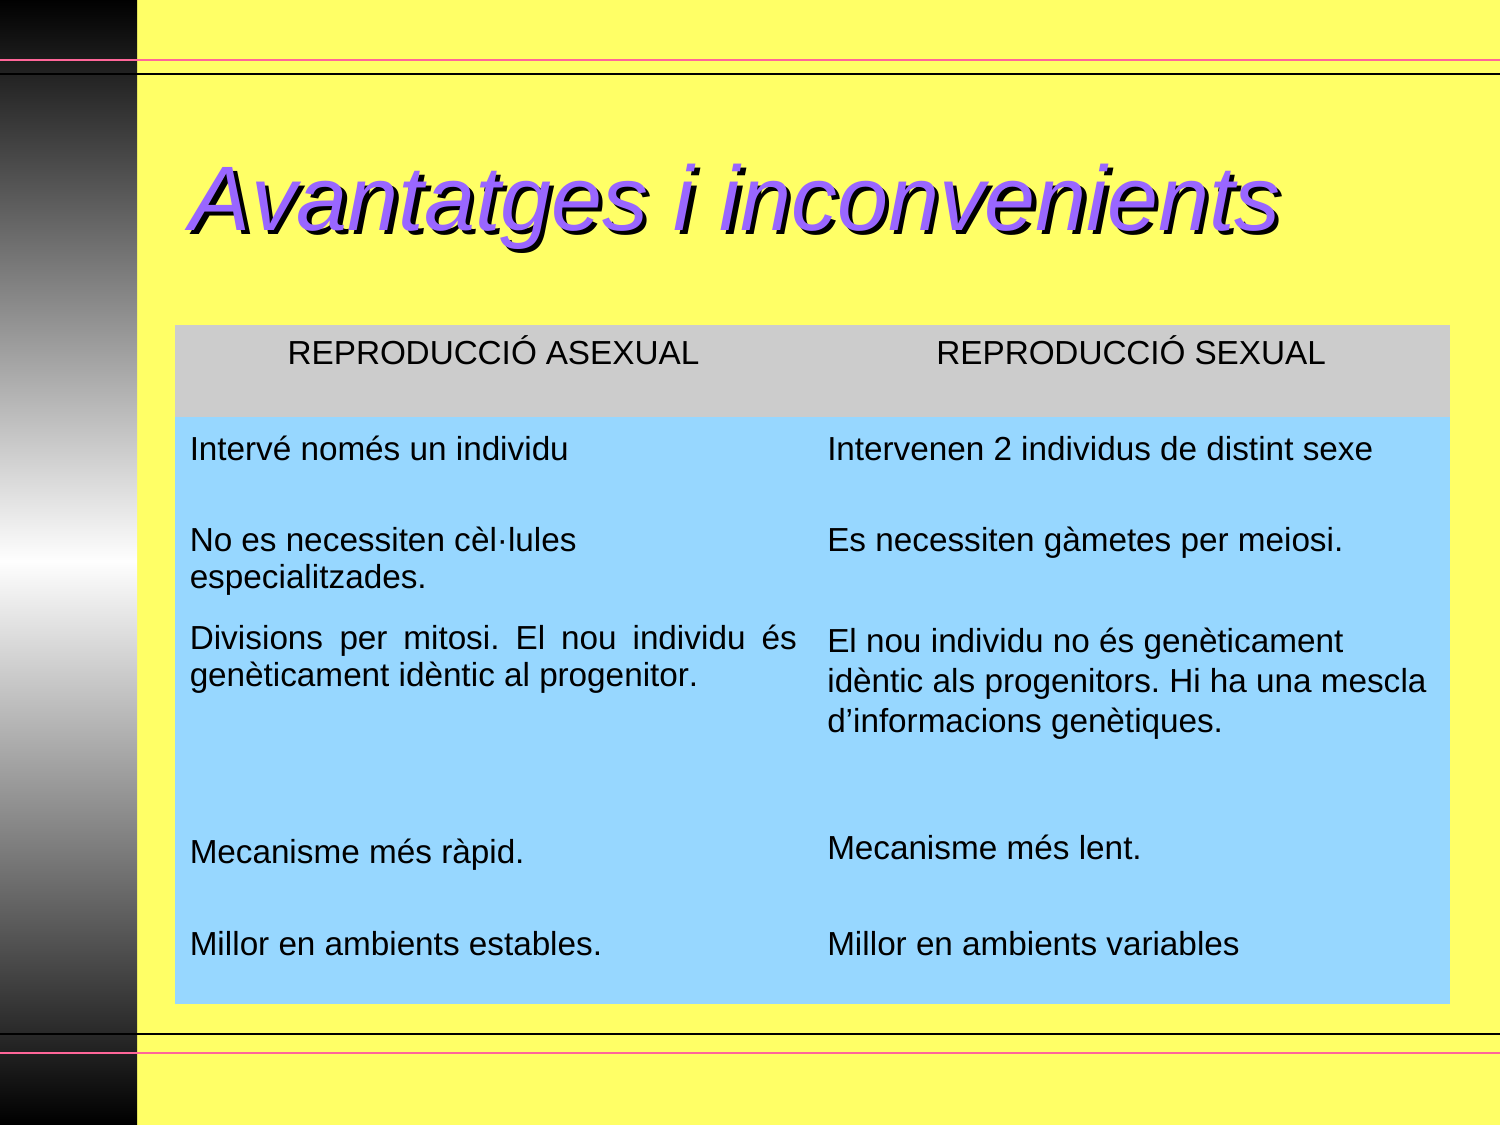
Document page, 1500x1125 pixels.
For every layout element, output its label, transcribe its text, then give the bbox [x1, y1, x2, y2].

table_cell Millor en ambients estables. [175, 913, 812, 1004]
table_cell Divisions per mitosi. El nou individu és genèticament idèntic al progenitor. [175, 610, 812, 820]
table_header REPRODUCCIÓ ASEXUAL [175, 325, 812, 417]
table_header REPRODUCCIÓ SEXUAL [812, 325, 1450, 417]
table_cell Intervenen 2 individus de distint sexe [812, 417, 1450, 512]
title Avantatges i inconvenients [174, 99, 1450, 288]
table_cell Intervé només un individu [175, 417, 812, 512]
table_cell Mecanisme més ràpid. [175, 820, 812, 913]
table_cell El nou individu no és genèticament idèntic als progenitors. Hi ha una mescla d’informacions genètiques. [812, 610, 1450, 820]
table_cell Es necessiten gàmetes per meiosi. [812, 512, 1450, 610]
table_cell No es necessiten cèl·lules especialitzades. [175, 512, 812, 610]
table_cell Millor en ambients variables [812, 913, 1450, 1004]
table_cell Mecanisme més lent. [812, 820, 1450, 913]
